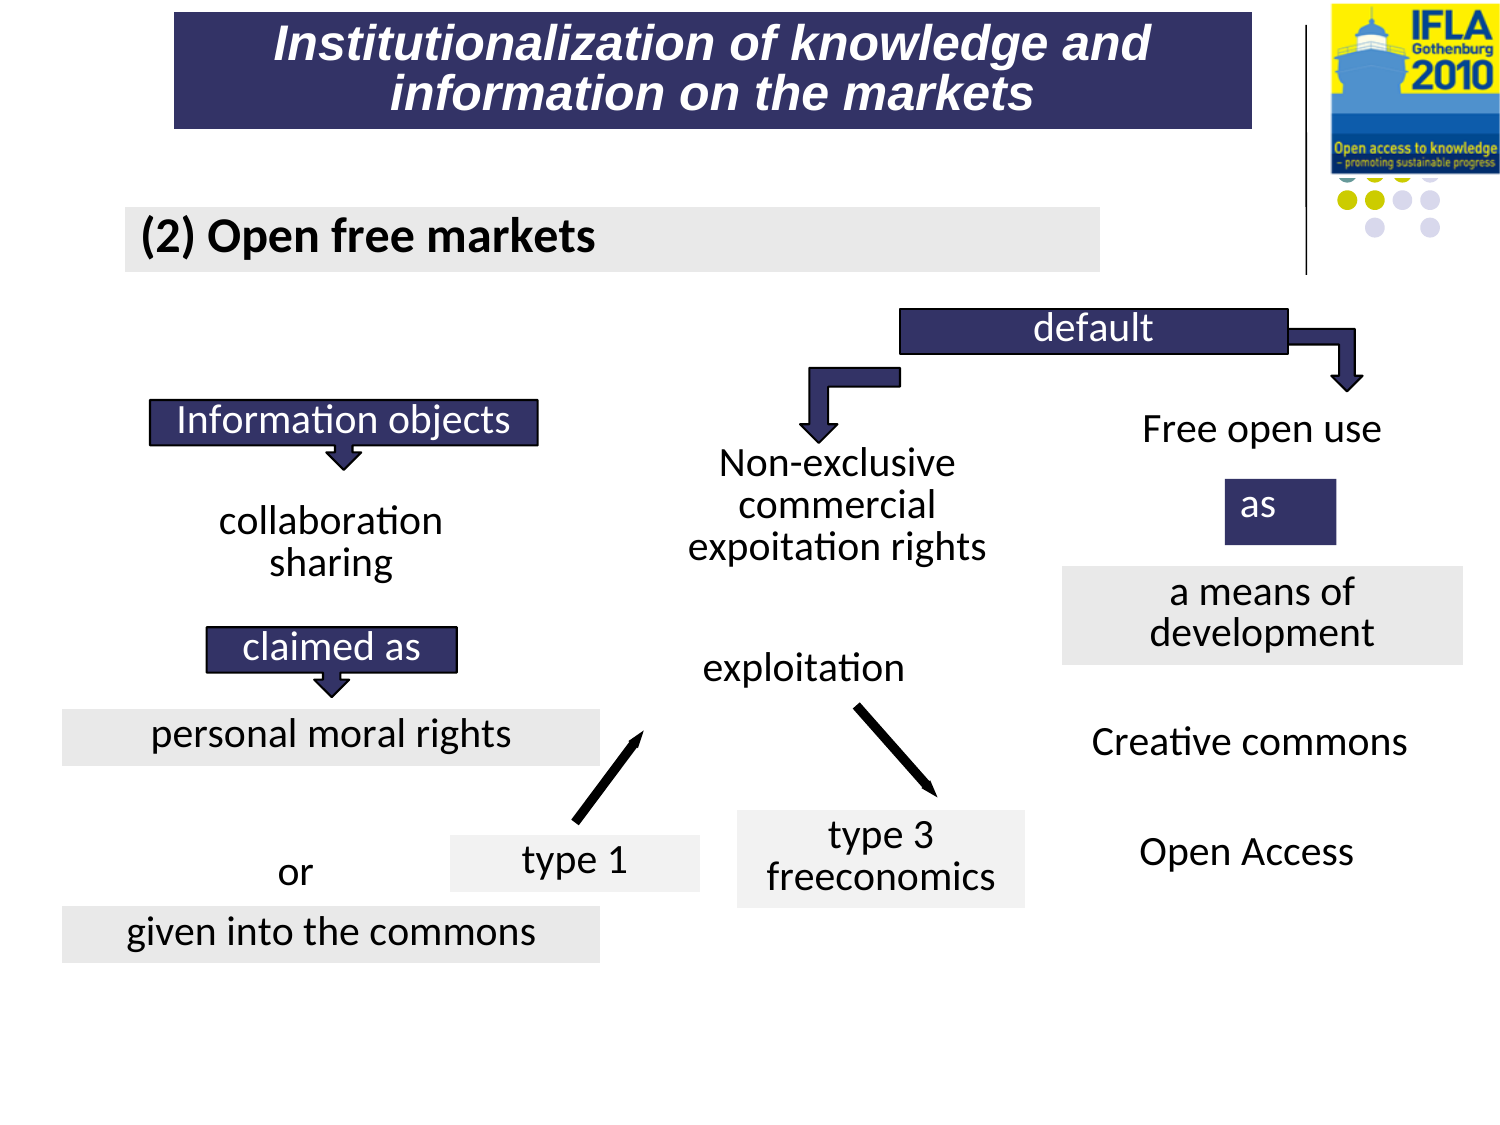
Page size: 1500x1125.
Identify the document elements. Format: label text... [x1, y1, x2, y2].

text_box [1288, 328, 1363, 392]
text_box default [900, 309, 1288, 354]
text_box given into the commons [62, 906, 600, 963]
text_box Non-exclusive commercial expoitation rights [637, 438, 1037, 578]
text_box or [262, 847, 400, 914]
text_box Institutionalization of knowledge and information on the markets [174, 12, 1252, 129]
text_box collaboration sharing [75, 496, 588, 594]
text_box claimed as [206, 627, 457, 698]
text_box type 1 [450, 835, 700, 892]
text_box Free open use [1062, 404, 1463, 461]
text_box Open Access [1046, 826, 1447, 893]
text_box personal moral rights [62, 709, 600, 766]
text_box as [1224, 478, 1337, 546]
text_box Creative commons [1050, 716, 1450, 783]
text_box a means of development [1062, 566, 1463, 665]
text_box type 3 freeconomics [737, 810, 1025, 908]
text_box exploitation [687, 642, 951, 710]
text_box Information objects [150, 399, 538, 470]
text_box [800, 367, 901, 443]
text_box (2) Open free markets [125, 207, 1100, 272]
